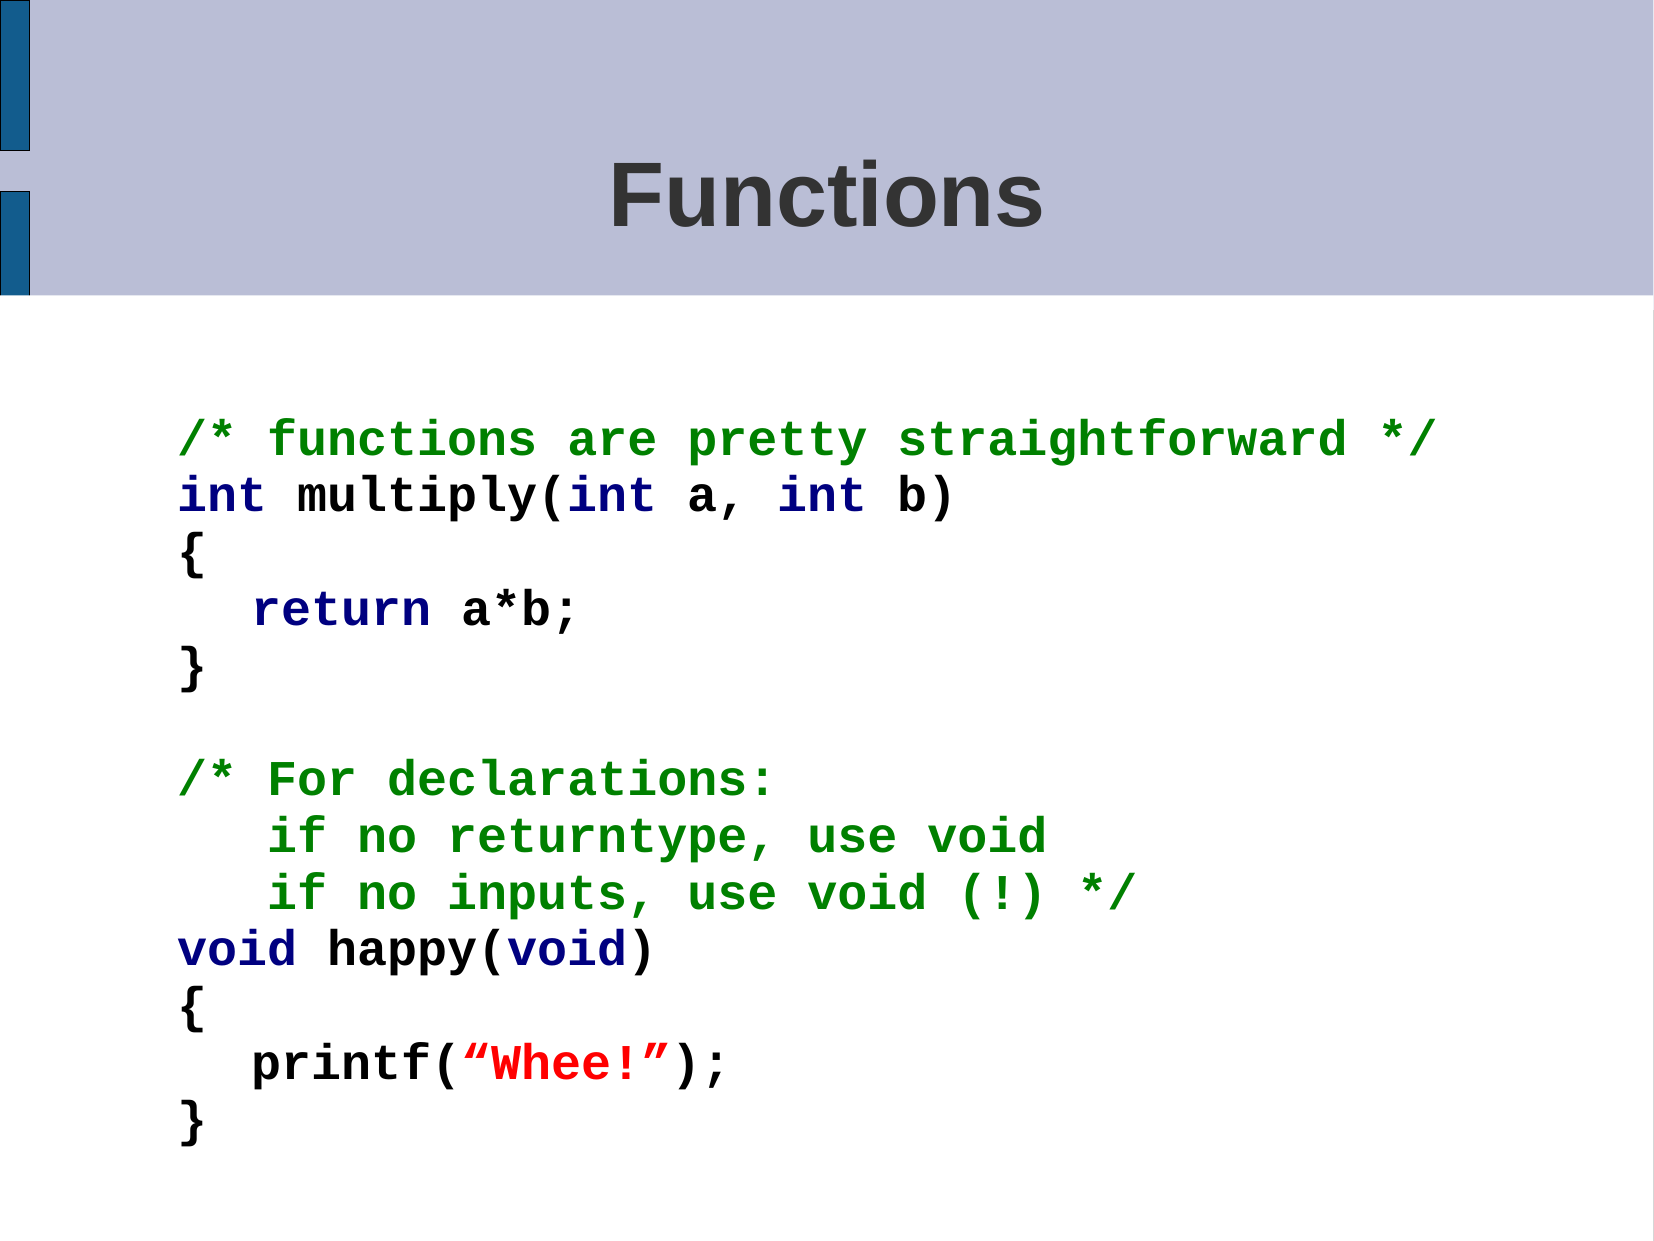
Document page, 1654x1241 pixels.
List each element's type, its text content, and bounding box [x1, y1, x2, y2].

title Functions [121, 91, 1534, 295]
text_box /* functions are pretty straightforward */ int multiply(int a, int b) { return a*b; } /* For declarations: if no returntype, use void if no inputs, use void (!) */ void happy(void) { printf(“Whee!”); } [0, 295, 1654, 1241]
